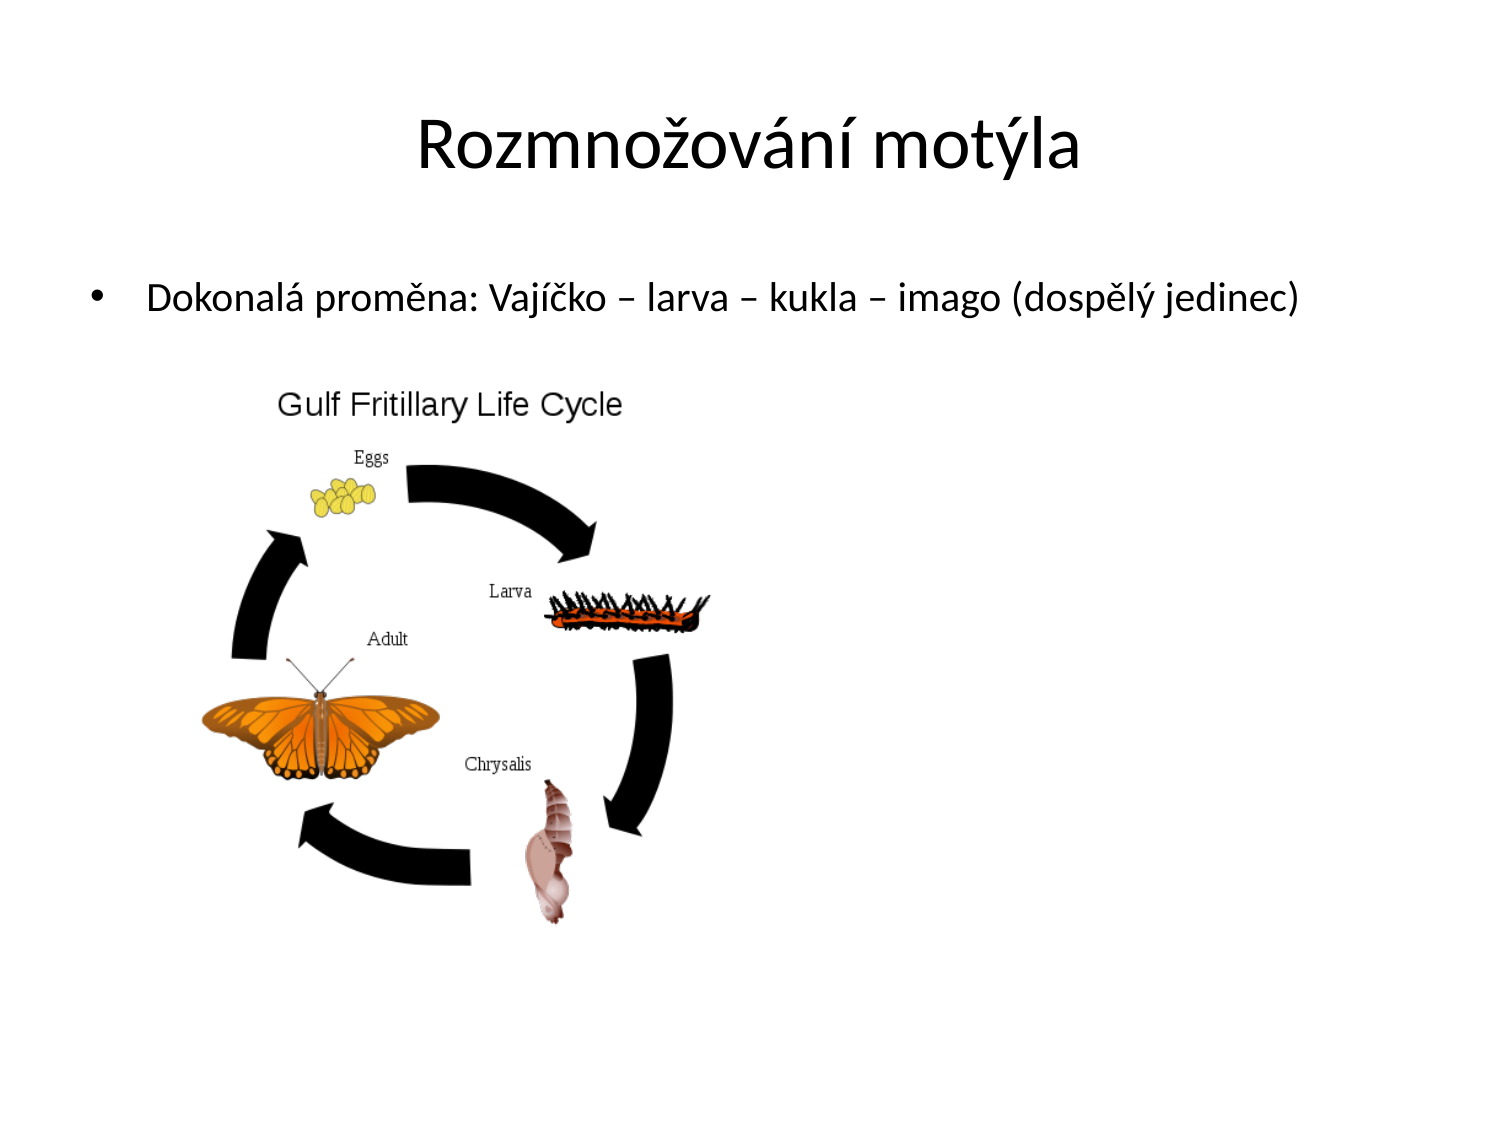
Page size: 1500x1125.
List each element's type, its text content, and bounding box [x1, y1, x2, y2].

picture [194, 373, 715, 951]
title Rozmnožování motýla [75, 45, 1425, 233]
list Dokonalá proměna: Vajíčko – larva – kukla – imago (dospělý jedinec) [75, 262, 1425, 1005]
